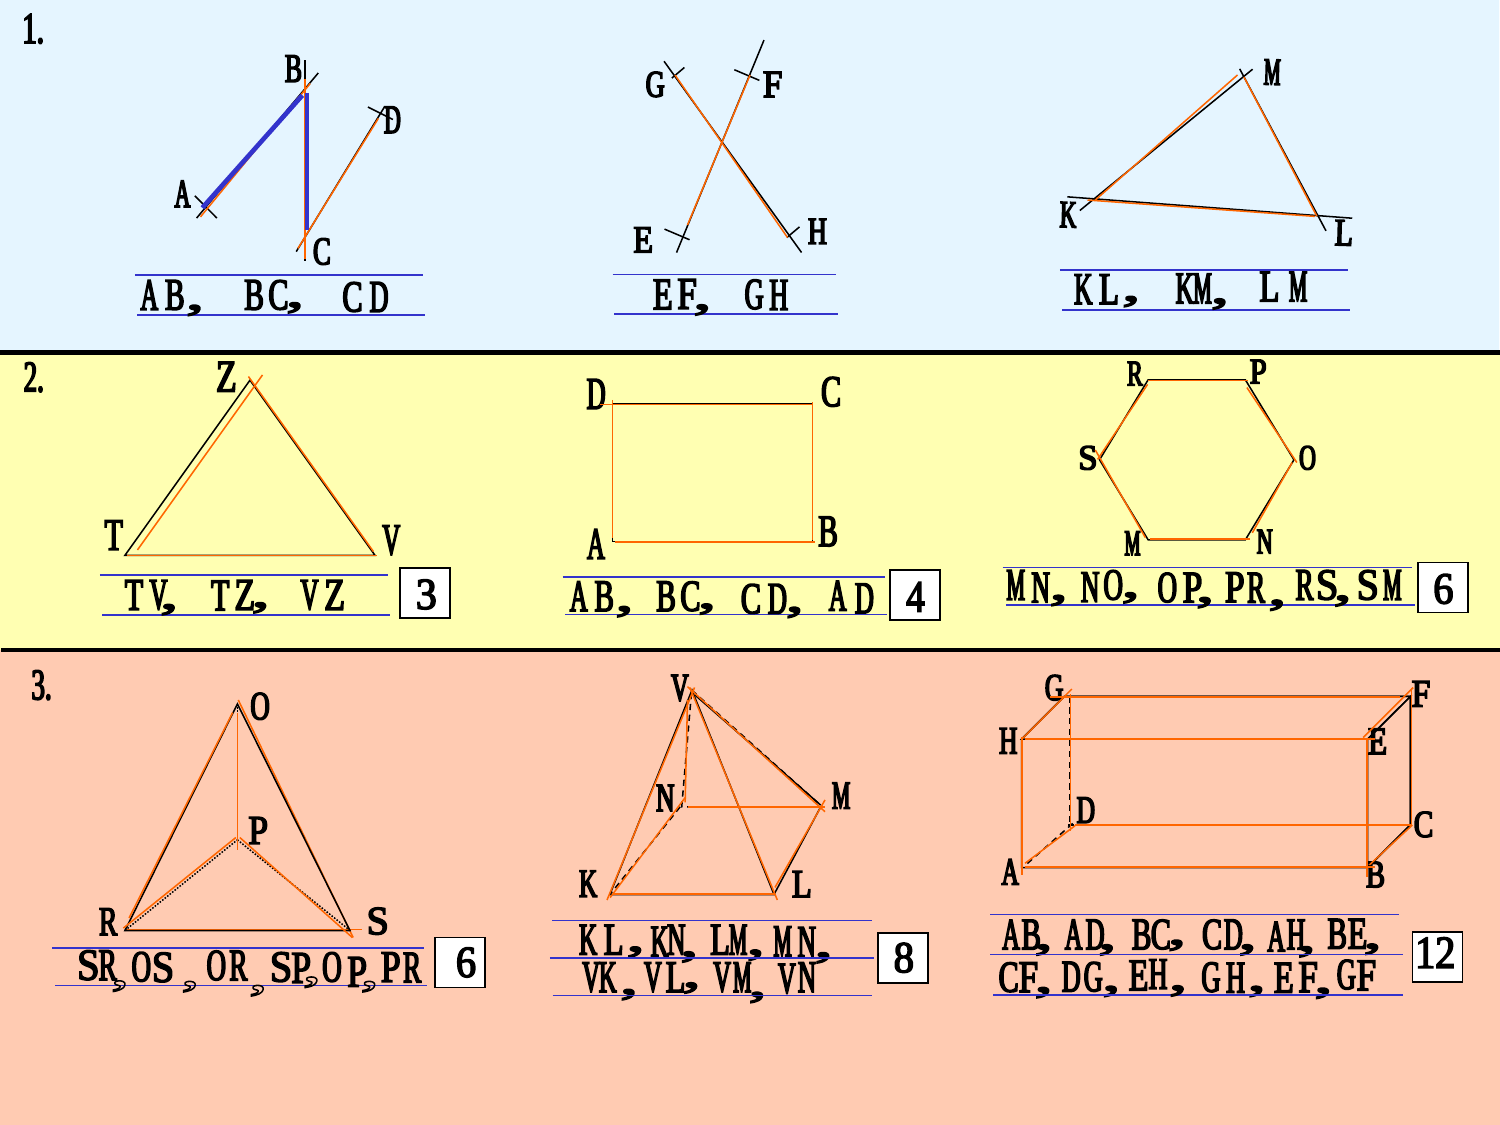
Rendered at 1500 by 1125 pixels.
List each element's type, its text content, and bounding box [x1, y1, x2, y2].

text_box 6 [457, 947, 475, 978]
text_box , [188, 305, 200, 316]
text_box R [230, 950, 248, 981]
text_box , [1270, 600, 1283, 611]
text_box L [1099, 274, 1118, 305]
text_box , [1171, 985, 1183, 997]
text_box , [1198, 597, 1211, 608]
text_box P [249, 817, 267, 844]
text_box 3. [32, 670, 44, 700]
text_box , [1106, 986, 1117, 994]
text_box M [1125, 531, 1140, 556]
text_box F [678, 279, 696, 309]
text_box S [1080, 446, 1096, 470]
text_box 6 [1435, 574, 1453, 604]
text_box , [700, 603, 712, 615]
text_box E [1378, 728, 1385, 735]
text_box C [681, 581, 699, 612]
text_box , [362, 981, 375, 993]
text_box L [1335, 220, 1352, 246]
text_box G [1056, 689, 1063, 696]
text_box A [1001, 859, 1019, 885]
text_box R [1296, 570, 1314, 600]
text_box K [1060, 201, 1076, 228]
text_box S [272, 952, 290, 982]
text_box D [370, 282, 388, 312]
text_box , [628, 946, 641, 957]
text_box , [1365, 943, 1378, 954]
text_box R [1247, 572, 1265, 603]
text_box R [99, 950, 117, 981]
text_box V [301, 580, 319, 610]
text_box K [599, 962, 617, 993]
text_box M [1007, 570, 1025, 600]
text_box H [999, 728, 1017, 754]
text_box [0, 649, 1500, 1125]
text_box A [829, 580, 847, 611]
text_box D [855, 583, 873, 614]
text_box P [1250, 359, 1266, 384]
text_box F [1299, 962, 1317, 993]
text_box , [788, 607, 800, 618]
text_box , [1052, 595, 1064, 606]
text_box V [644, 962, 662, 993]
text_box A [570, 581, 588, 612]
text_box R [403, 952, 422, 983]
text_box H [770, 280, 788, 310]
text_box , [1038, 987, 1049, 994]
text_box D [384, 106, 400, 133]
text_box B [1022, 919, 1040, 950]
text_box , [1124, 296, 1137, 307]
text_box C [1152, 919, 1170, 950]
text_box B [285, 55, 301, 82]
text_box F [1412, 681, 1430, 707]
text_box , [1123, 592, 1136, 604]
text_box V [778, 963, 796, 994]
text_box N [656, 784, 674, 812]
text_box V [149, 580, 168, 610]
text_box A [1002, 919, 1020, 950]
text_box N [798, 927, 816, 957]
text_box , [682, 959, 692, 963]
text_box Z [325, 580, 344, 610]
text_box 1. [24, 13, 36, 43]
text_box C [999, 962, 1018, 993]
text_box P [381, 952, 400, 982]
text_box , [617, 606, 630, 618]
text_box S [369, 907, 387, 935]
text_box D [587, 379, 605, 409]
text_box O [132, 952, 150, 982]
text_box , [684, 951, 695, 957]
text_box M [1193, 273, 1212, 304]
text_box , [253, 602, 266, 614]
text_box D [1086, 919, 1104, 950]
text_box , [1335, 595, 1348, 607]
text_box , [183, 981, 196, 993]
text_box V [671, 675, 689, 702]
text_box 8 [895, 942, 913, 973]
text_box B [595, 581, 613, 612]
text_box C [1415, 811, 1432, 838]
text_box K [651, 926, 669, 957]
text_box S [1359, 570, 1377, 600]
text_box A [140, 280, 158, 310]
text_box H [1226, 962, 1245, 993]
text_box C [1203, 919, 1221, 950]
text_box , [1251, 986, 1262, 994]
text_box , [288, 302, 300, 314]
text_box 12 [1436, 937, 1454, 968]
text_box , [305, 977, 317, 988]
text_box L [604, 924, 622, 955]
text_box M [1289, 271, 1307, 302]
text_box H [1287, 919, 1305, 950]
text_box L [711, 924, 729, 955]
text_box B [245, 280, 263, 310]
text_box A [1065, 919, 1083, 950]
text_box P [348, 957, 366, 987]
text_box , [1301, 946, 1312, 954]
text_box K [579, 870, 597, 897]
text_box L [666, 962, 684, 993]
text_box T [105, 520, 123, 550]
text_box V [713, 962, 731, 993]
text_box C [269, 280, 287, 310]
text_box O [1158, 572, 1176, 603]
text_box S [79, 950, 98, 981]
text_box D [1062, 962, 1080, 992]
text_box K [1176, 273, 1194, 304]
text_box D [1077, 797, 1094, 823]
text_box B [657, 581, 675, 612]
text_box M [733, 962, 751, 993]
text_box A [587, 529, 605, 559]
text_box , [750, 996, 763, 1003]
text_box T [211, 580, 229, 611]
text_box D [768, 584, 786, 614]
text_box , [817, 959, 828, 964]
text_box , [695, 304, 708, 316]
text_box N [1081, 572, 1099, 602]
text_box [0, 355, 1500, 648]
text_box E [1275, 962, 1293, 993]
text_box F [1357, 960, 1375, 991]
text_box B [165, 280, 184, 310]
text_box S [1318, 570, 1336, 600]
text_box O [323, 952, 341, 982]
text_box E [1369, 737, 1386, 755]
text_box , [1100, 944, 1113, 954]
text_box M [1383, 570, 1401, 600]
text_box N [1032, 572, 1050, 603]
text_box A [1267, 921, 1285, 952]
text_box , [622, 996, 633, 1000]
text_box C [343, 282, 361, 312]
text_box 4 [906, 582, 925, 612]
text_box E [653, 279, 671, 310]
text_box , [750, 949, 761, 957]
text_box L [1260, 271, 1278, 302]
text_box 12 [1418, 937, 1433, 968]
text_box B [1366, 861, 1384, 888]
text_box P [1183, 572, 1201, 603]
text_box P [1226, 572, 1244, 603]
text_box M [832, 782, 850, 809]
text_box , [162, 604, 175, 615]
text_box N [798, 962, 816, 993]
text_box F [1019, 962, 1037, 993]
text_box T [125, 580, 143, 610]
text_box , [113, 980, 125, 992]
text_box C [822, 377, 840, 407]
text_box C [314, 238, 330, 265]
text_box V [582, 962, 600, 993]
text_box C [742, 584, 760, 614]
text_box R [99, 908, 118, 936]
text_box R [1127, 361, 1143, 386]
text_box S [154, 952, 172, 983]
text_box G [1337, 959, 1356, 990]
text_box O [1104, 570, 1122, 600]
text_box , [1213, 298, 1225, 310]
text_box G [1202, 962, 1220, 993]
text_box L [792, 871, 810, 898]
text_box D [1224, 919, 1242, 950]
text_box K [1074, 274, 1093, 305]
text_box G [745, 279, 763, 310]
text_box E [1348, 919, 1366, 949]
text_box E [634, 227, 652, 253]
text_box B [1132, 919, 1150, 950]
text_box N [1257, 529, 1273, 554]
text_box O [207, 950, 225, 981]
text_box G [646, 71, 664, 98]
text_box 3 [417, 579, 436, 610]
text_box , [684, 982, 697, 994]
text_box B [819, 516, 837, 547]
text_box O [1300, 446, 1315, 470]
text_box K [579, 924, 597, 955]
text_box [0, 0, 1500, 350]
text_box , [1170, 940, 1182, 951]
text_box , [1036, 944, 1049, 954]
text_box M [729, 924, 747, 955]
text_box H [808, 218, 827, 244]
text_box E [1129, 960, 1147, 991]
text_box P [292, 953, 310, 983]
text_box F [763, 71, 782, 98]
text_box G [1084, 962, 1102, 992]
text_box G [1045, 675, 1061, 701]
text_box , [1240, 944, 1253, 954]
text_box , [818, 952, 829, 957]
text_box , [1318, 988, 1329, 994]
text_box A [174, 180, 191, 207]
text_box H [1149, 959, 1167, 989]
text_box M [774, 926, 792, 957]
text_box , [623, 989, 634, 995]
text_box V [382, 525, 400, 556]
text_box Z [217, 362, 235, 392]
text_box N [667, 924, 685, 955]
text_box B [1328, 919, 1346, 949]
text_box 2. [24, 362, 36, 392]
text_box Z [236, 580, 254, 610]
text_box O [251, 692, 269, 720]
text_box M [1264, 59, 1281, 85]
text_box , [251, 985, 264, 997]
